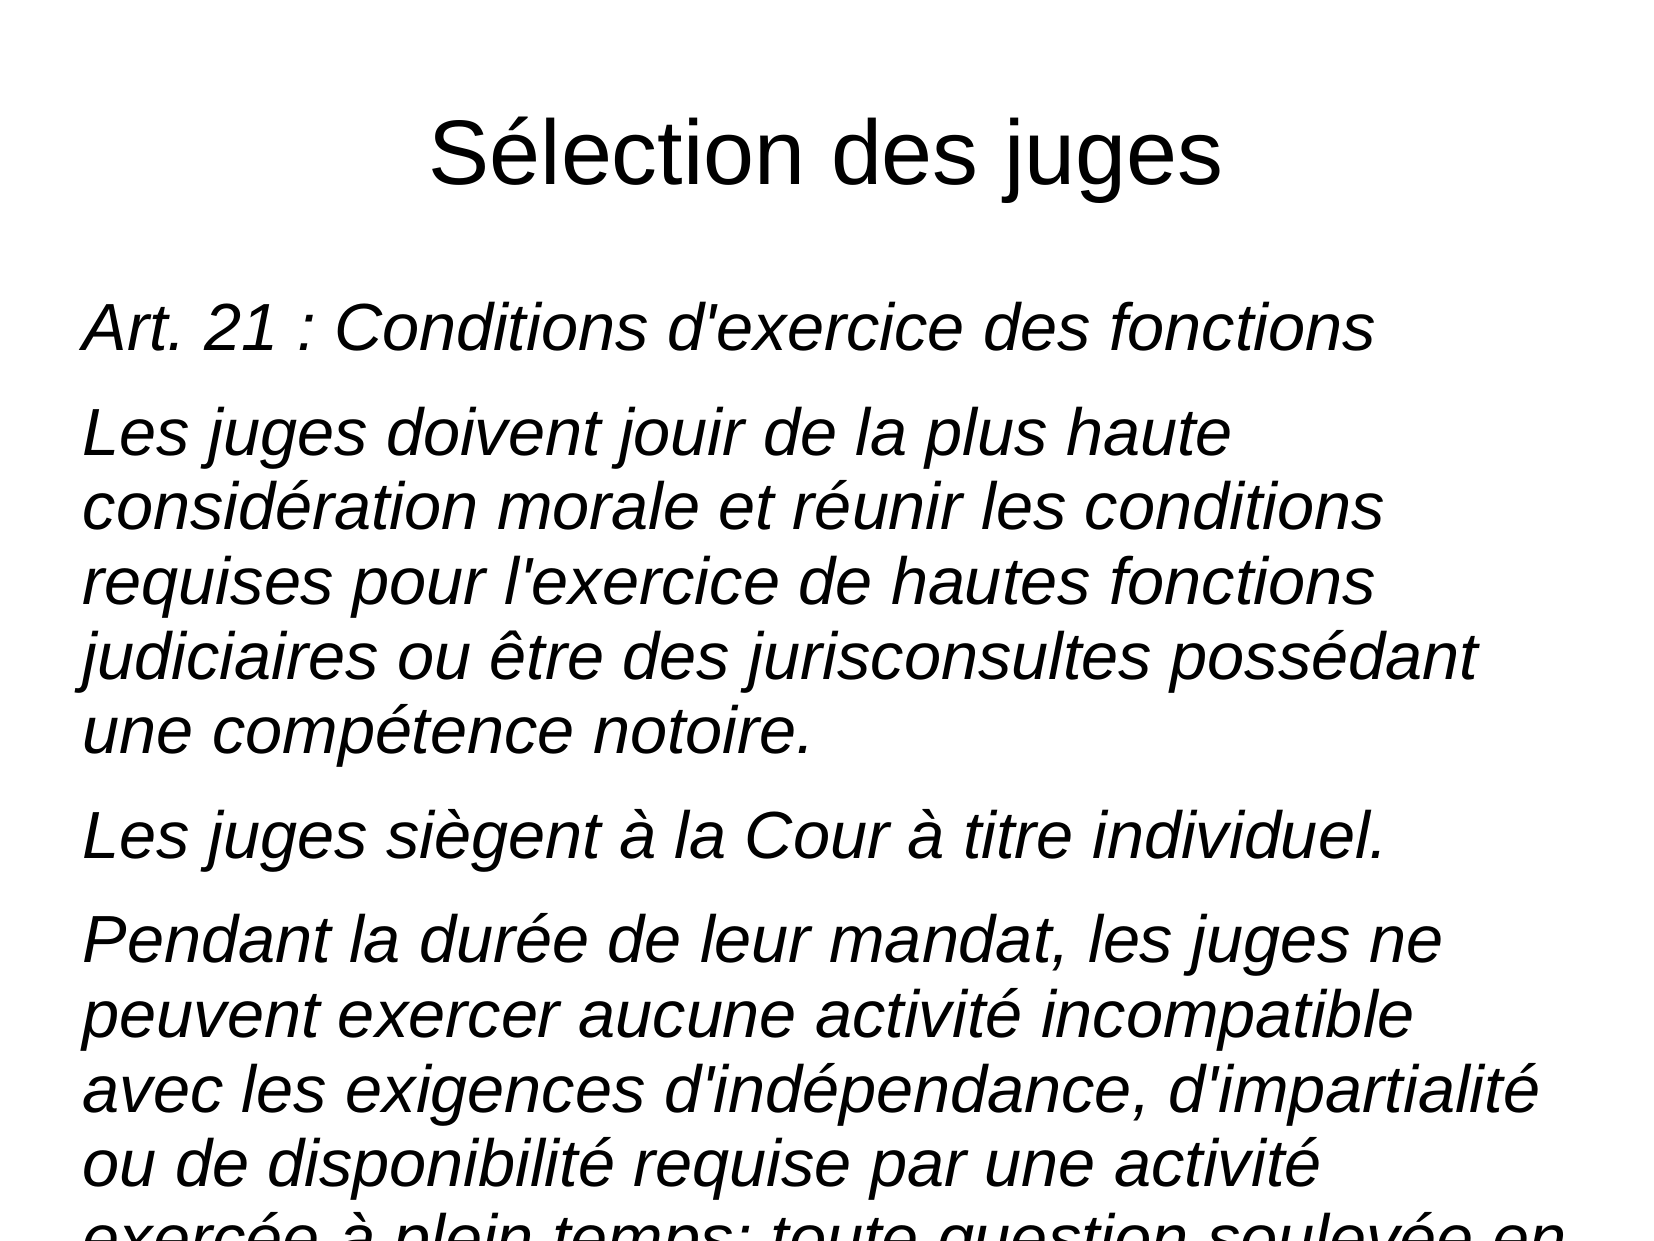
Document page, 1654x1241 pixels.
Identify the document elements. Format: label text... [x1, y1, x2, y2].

list Art. 21 : Conditions d'exercice des fonctions Les juges doivent jouir de la plus haute considération morale et réunir les conditions requises pour l'exercice de hautes fonctions judiciaires ou être des jurisconsultes possédant une compétence notoire. Les juges siègent à la Cour à titre individuel. Pendant la durée de leur mandat, les juges ne peuvent exercer aucune activité incompatible avec les exigences d'indépendance, d'impartialité ou de disponibilité requise par une activité exercée à plein temps; toute question soulevée en application de ce paragraphe est tranchée par la Cour. [82, 290, 1571, 1010]
title Sélection des juges [82, 49, 1571, 257]
